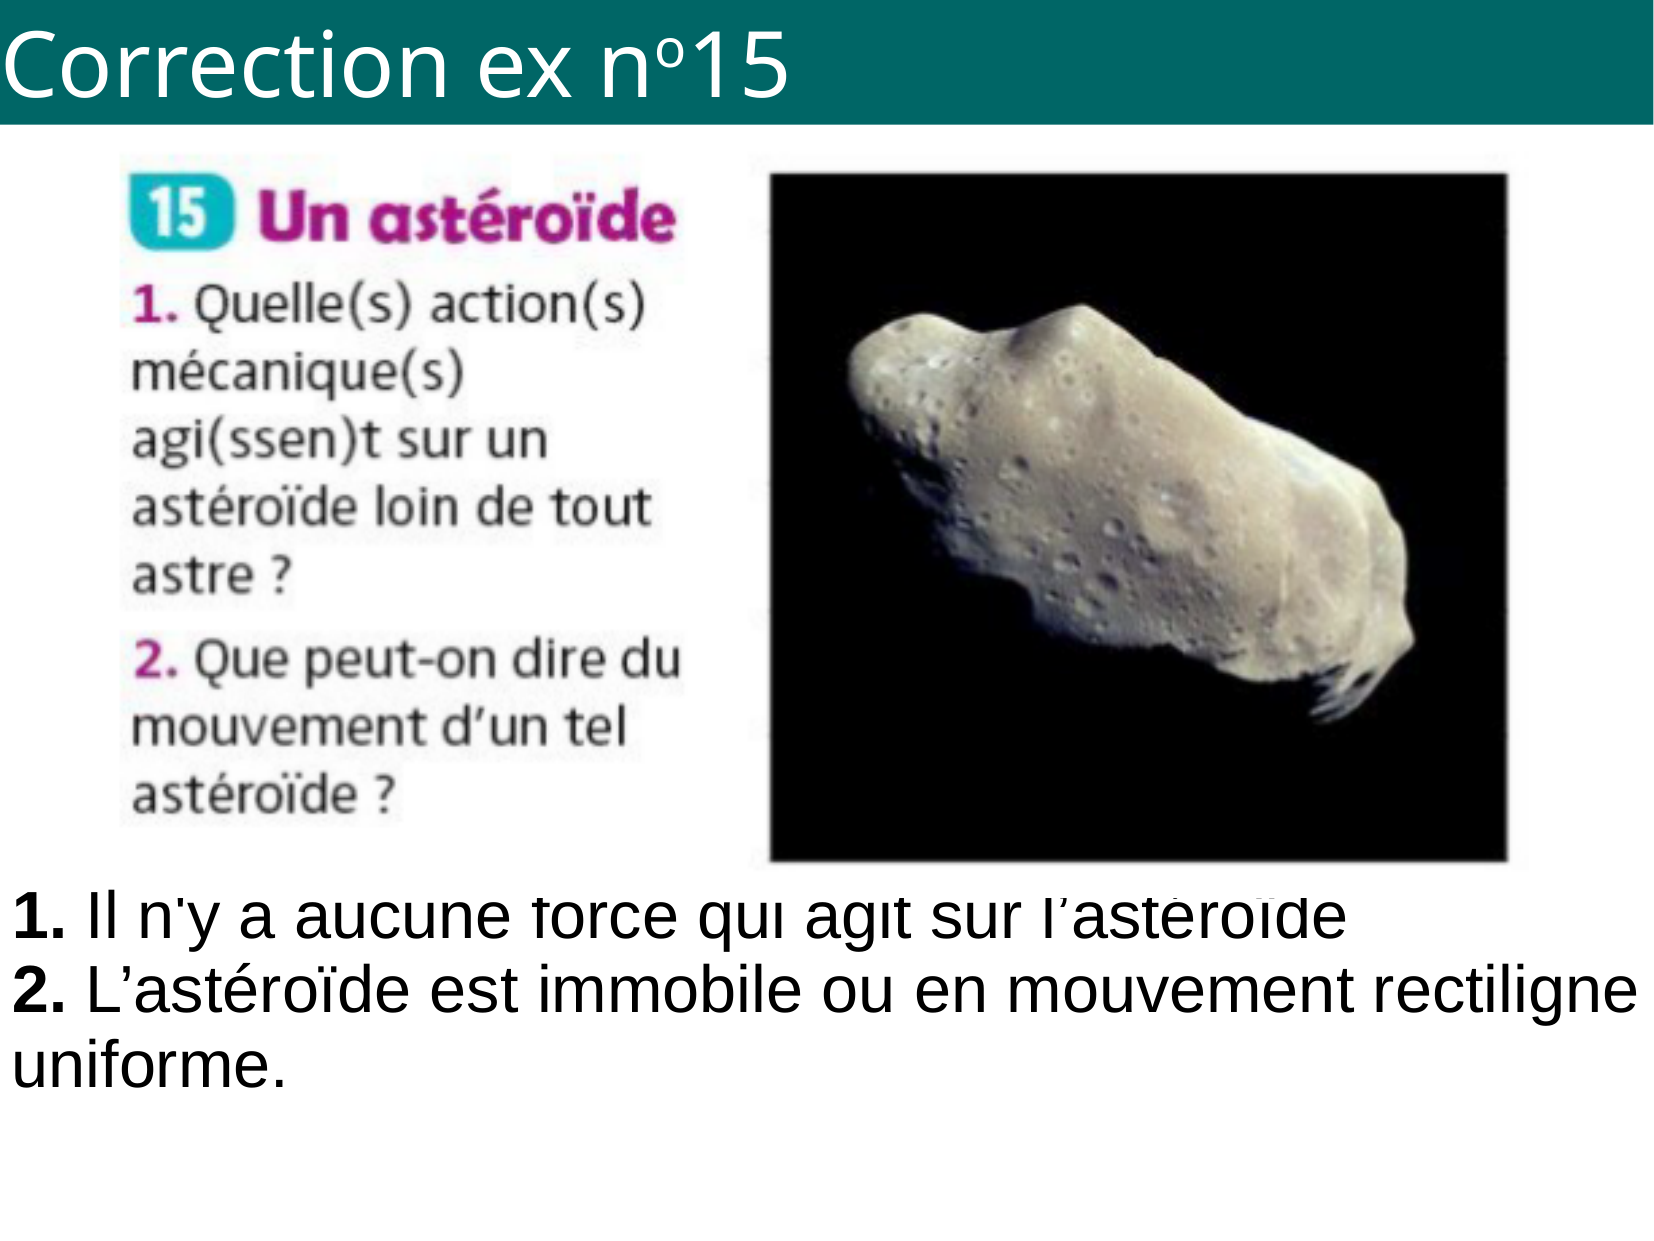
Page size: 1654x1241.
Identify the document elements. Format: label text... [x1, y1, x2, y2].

title Correction ex no15 [0, 8, 1654, 116]
subtitle 1. Il n'y a aucune force qui agit sur l’astéroïde 2. L’astéroïde est immobile ou en mouvement rectiligne uniforme. [11, 129, 1642, 1229]
picture [118, 145, 1529, 898]
